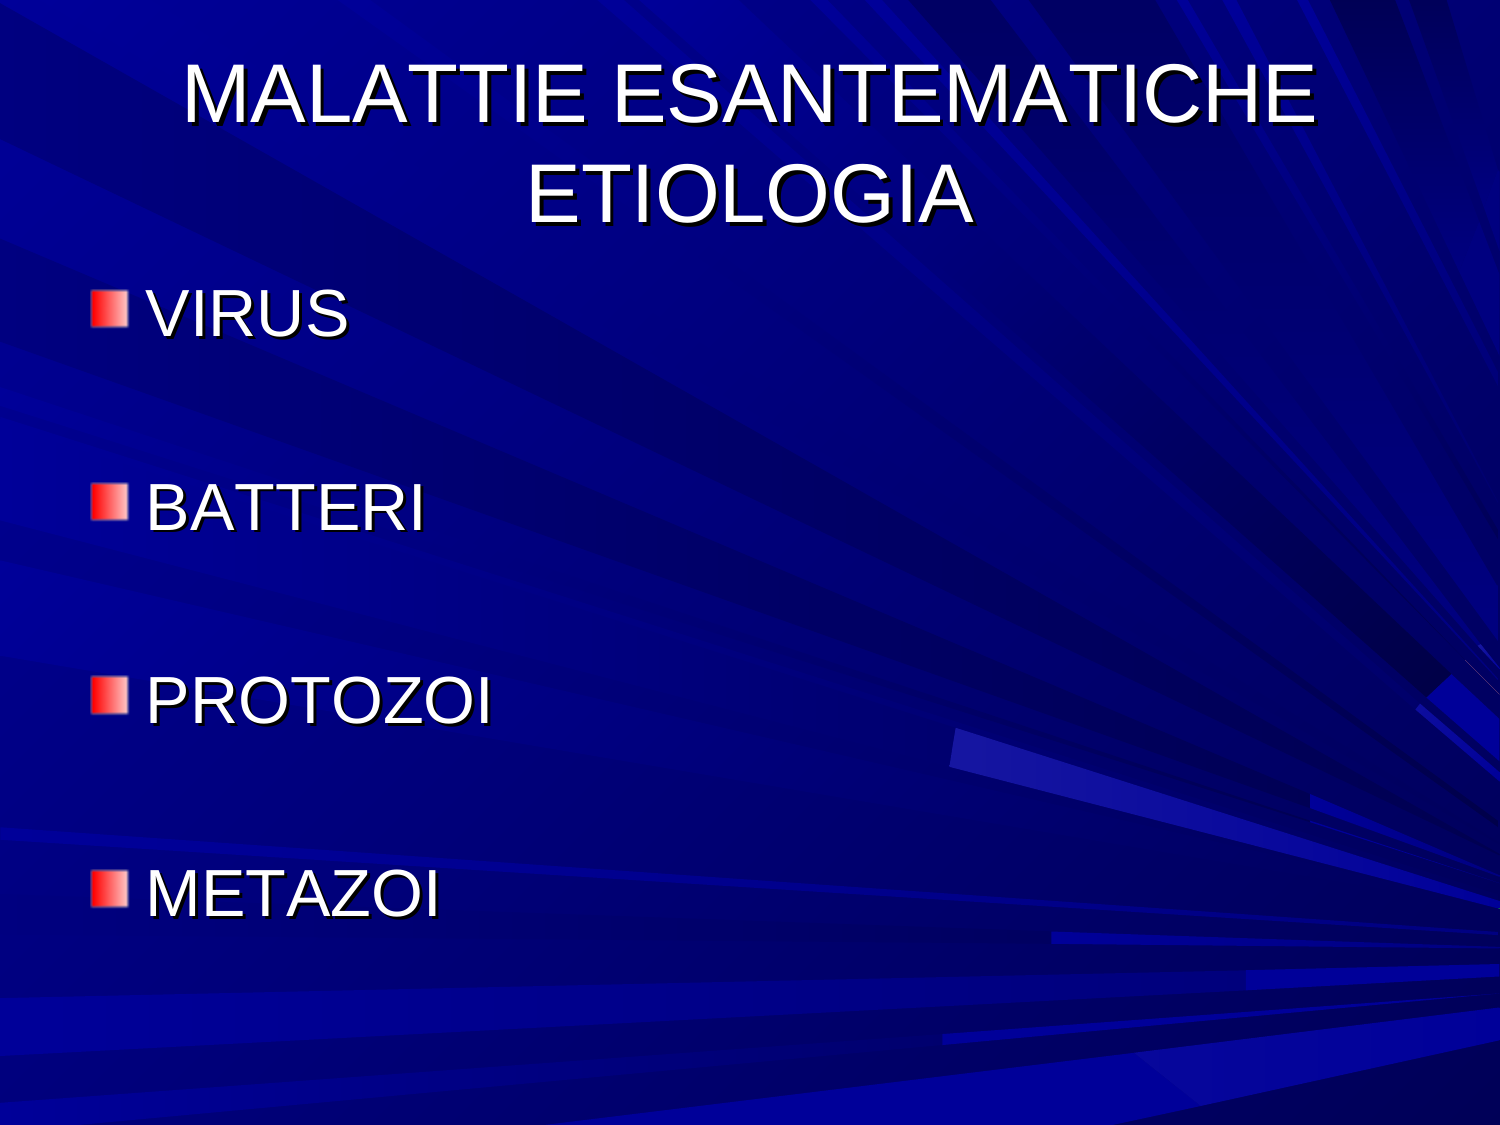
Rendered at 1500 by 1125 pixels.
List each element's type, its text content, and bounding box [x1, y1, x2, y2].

list VIRUS BATTERI PROTOZOI METAZOI [75, 262, 1426, 1006]
title MALATTIE ESANTEMATICHE ETIOLOGIA [75, 31, 1426, 248]
